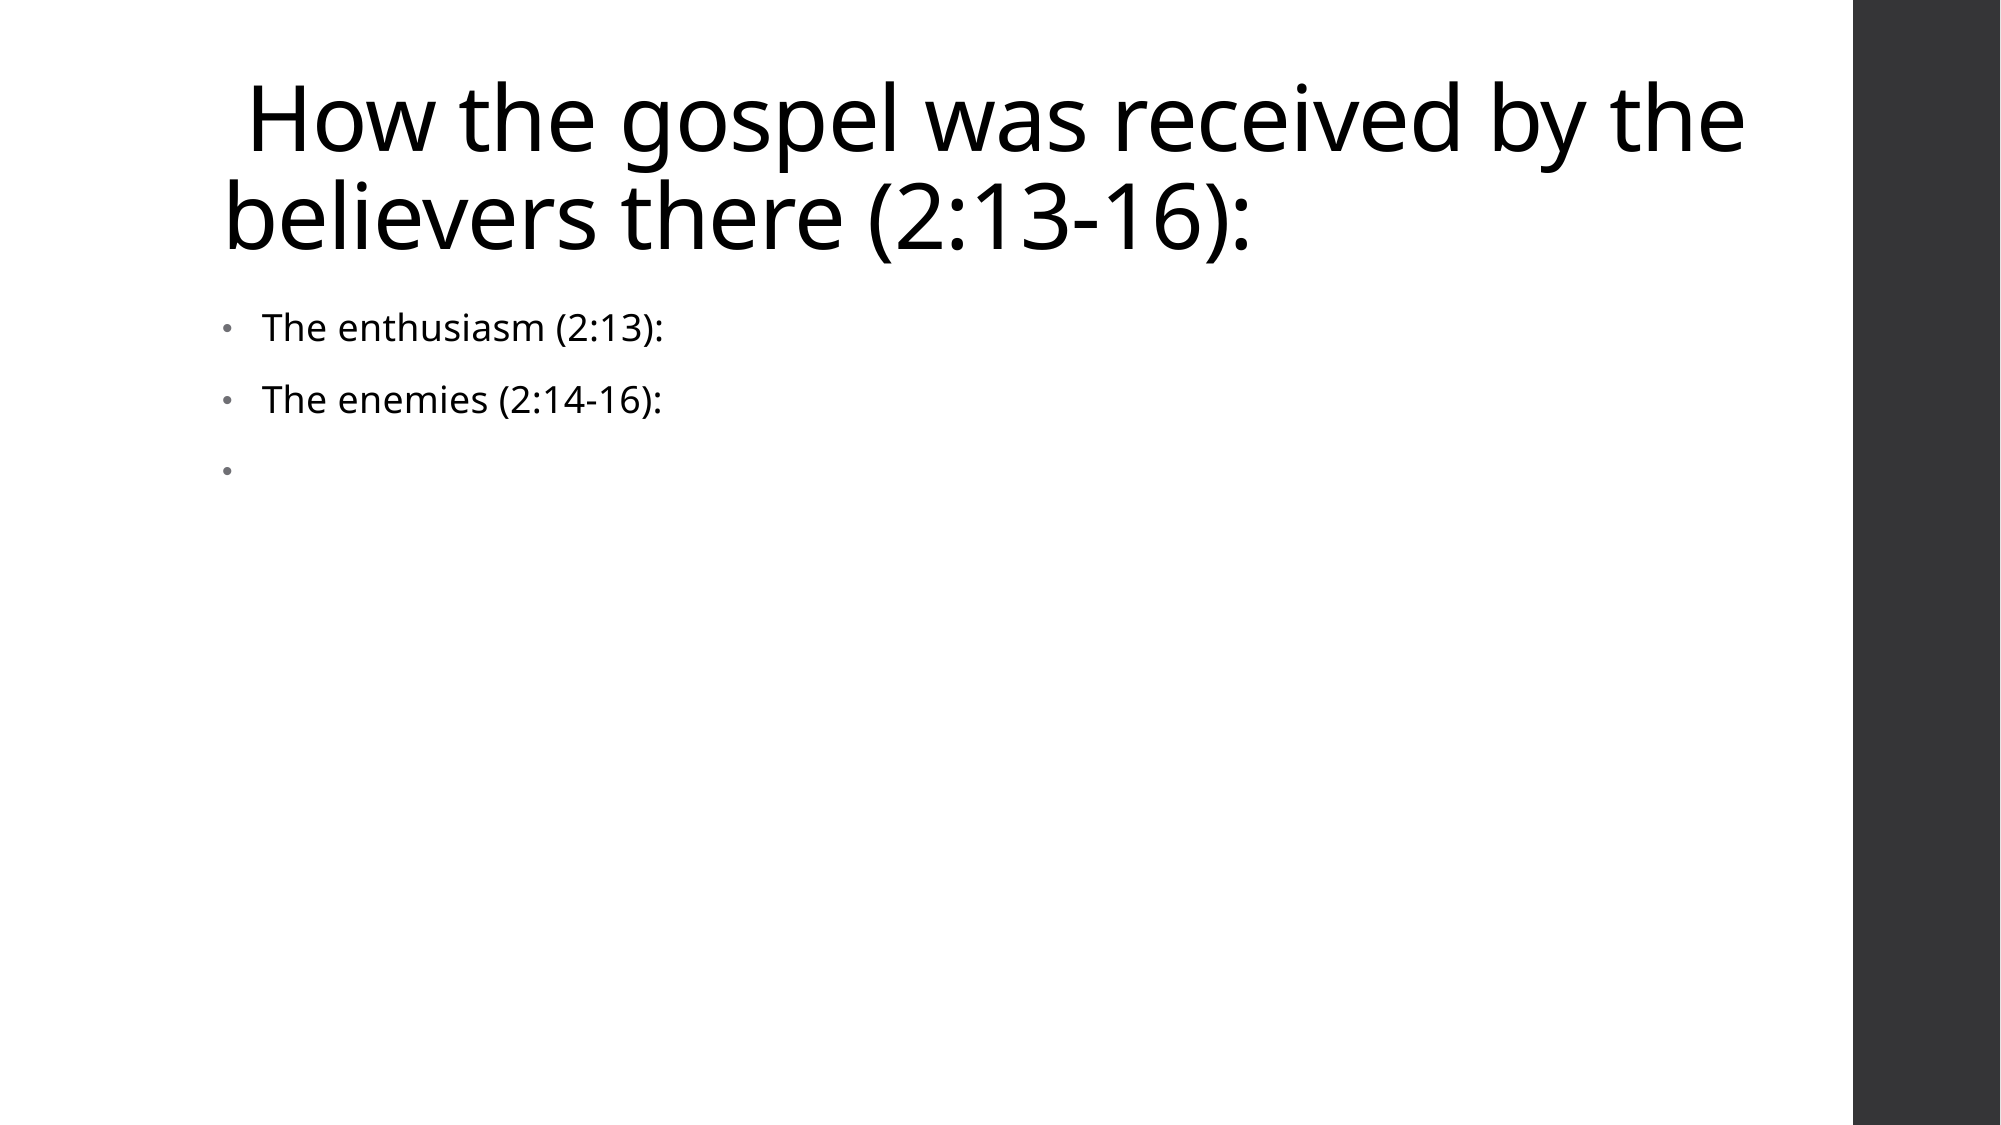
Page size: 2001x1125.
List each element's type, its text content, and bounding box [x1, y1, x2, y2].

list The enthusiasm (2:13): The enemies (2:14-16): [206, 299, 1617, 1014]
title How the gospel was received by the believers there (2:13-16): [206, 60, 1797, 278]
